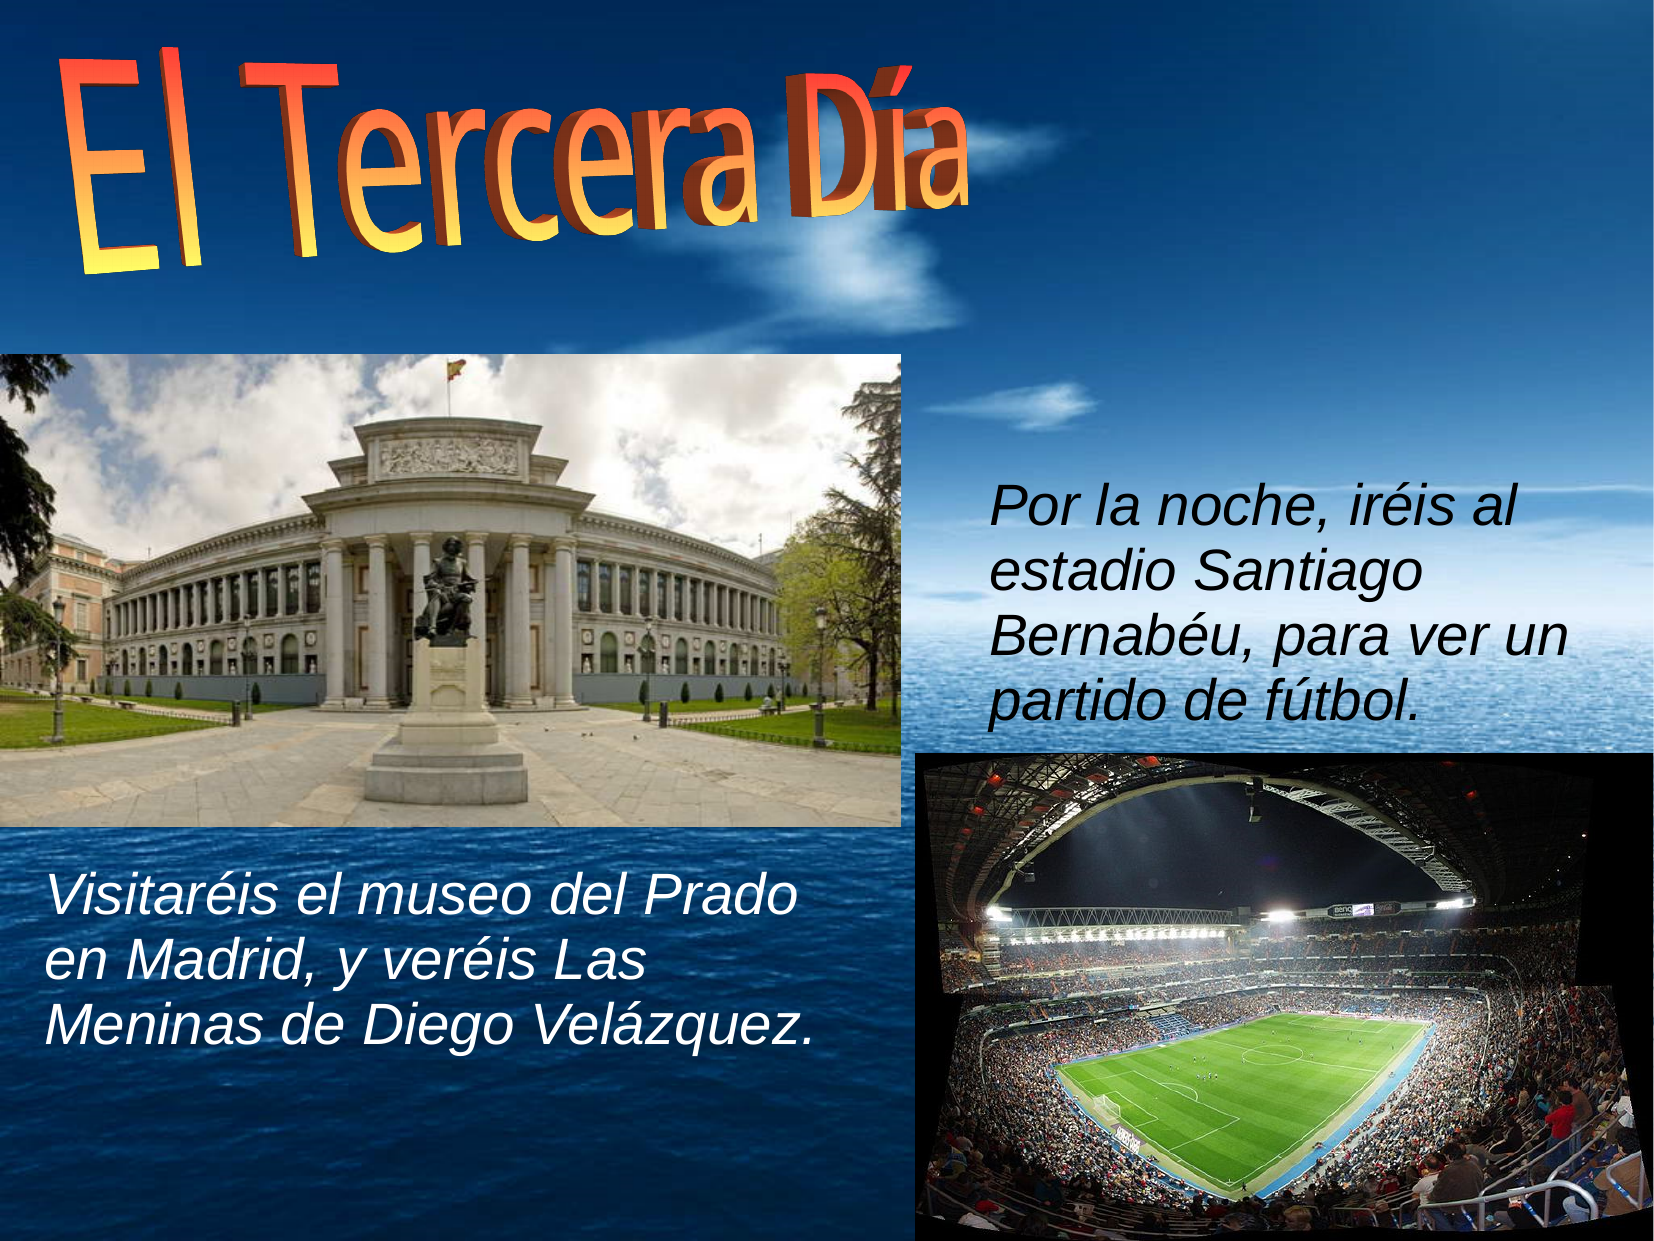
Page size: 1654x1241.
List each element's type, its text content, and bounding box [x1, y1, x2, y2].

text_box Por la noche, iréis al estadio Santiago Bernabéu, para ver un partido de fútbol. [974, 465, 1654, 739]
text_box Visitaréis el museo del Prado en Madrid, y veréis Las Meninas de Diego Velázquez. [29, 854, 857, 1063]
picture [0, 0, 1654, 1241]
